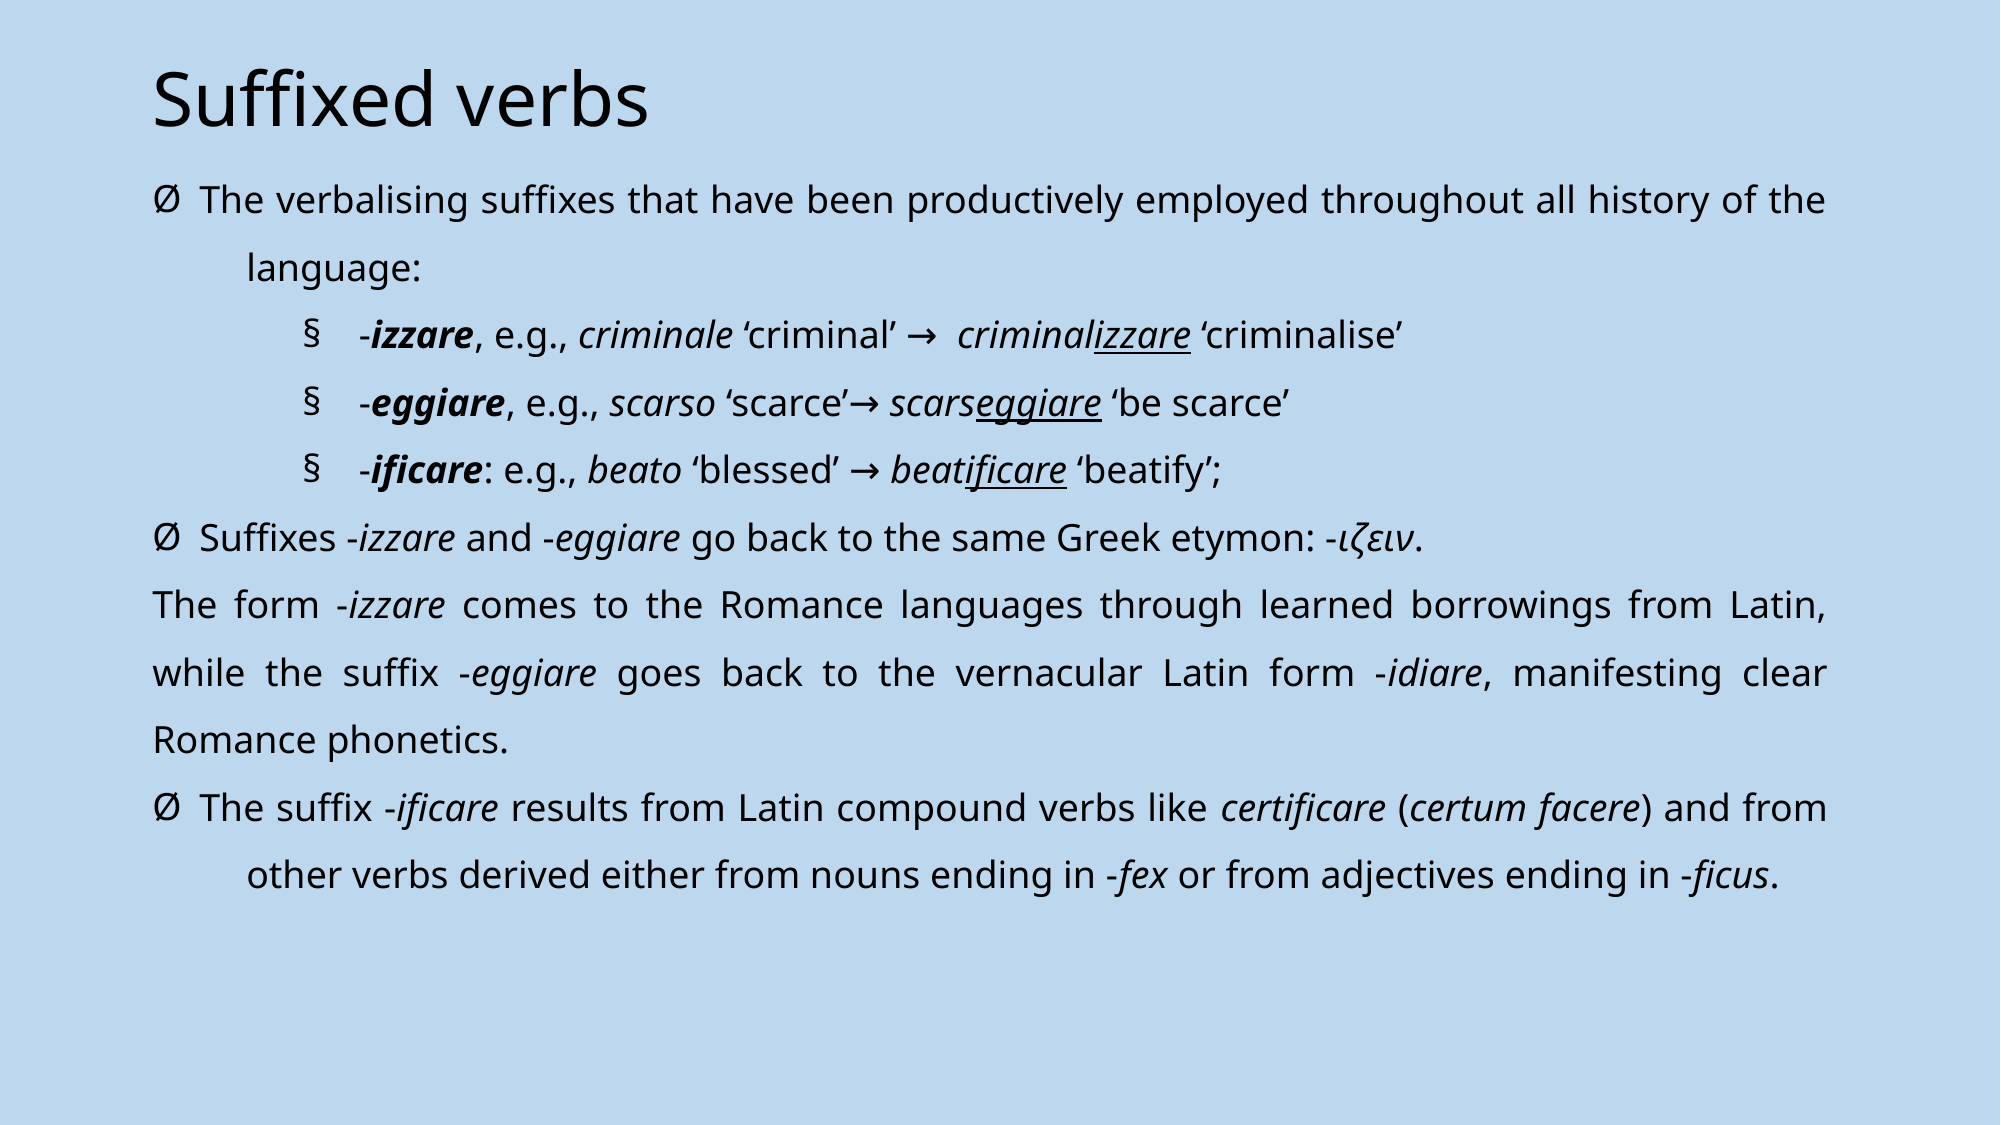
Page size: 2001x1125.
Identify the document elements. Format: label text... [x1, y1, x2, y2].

text_box Suffixed verbs [137, 54, 1863, 272]
text_box The verbalising suffixes that have been productively employed throughout all history of the language: -izzare, e.g., criminale ‘criminal’ → criminalizzare ‘criminalise’ -eggiare, e.g., scarso ‘scarce’→ scarseggiare ‘be scarce’ -ificare: e.g., beato ‘blessed’ → beatificare ‘beatify’; Suffixes -izzare and -eggiare go back to the same Greek etymon: -ιζειν. The form -izzare comes to the Romance languages through learned borrowings from Latin, while the suffix -eggiare goes back to the vernacular Latin form -idiare, manifesting clear Romance phonetics. The suffix -ificare results from Latin compound verbs like certificare (certum facere) and from other verbs derived either from nouns ending in -fex or from adjectives ending in -ficus. [137, 145, 1844, 973]
